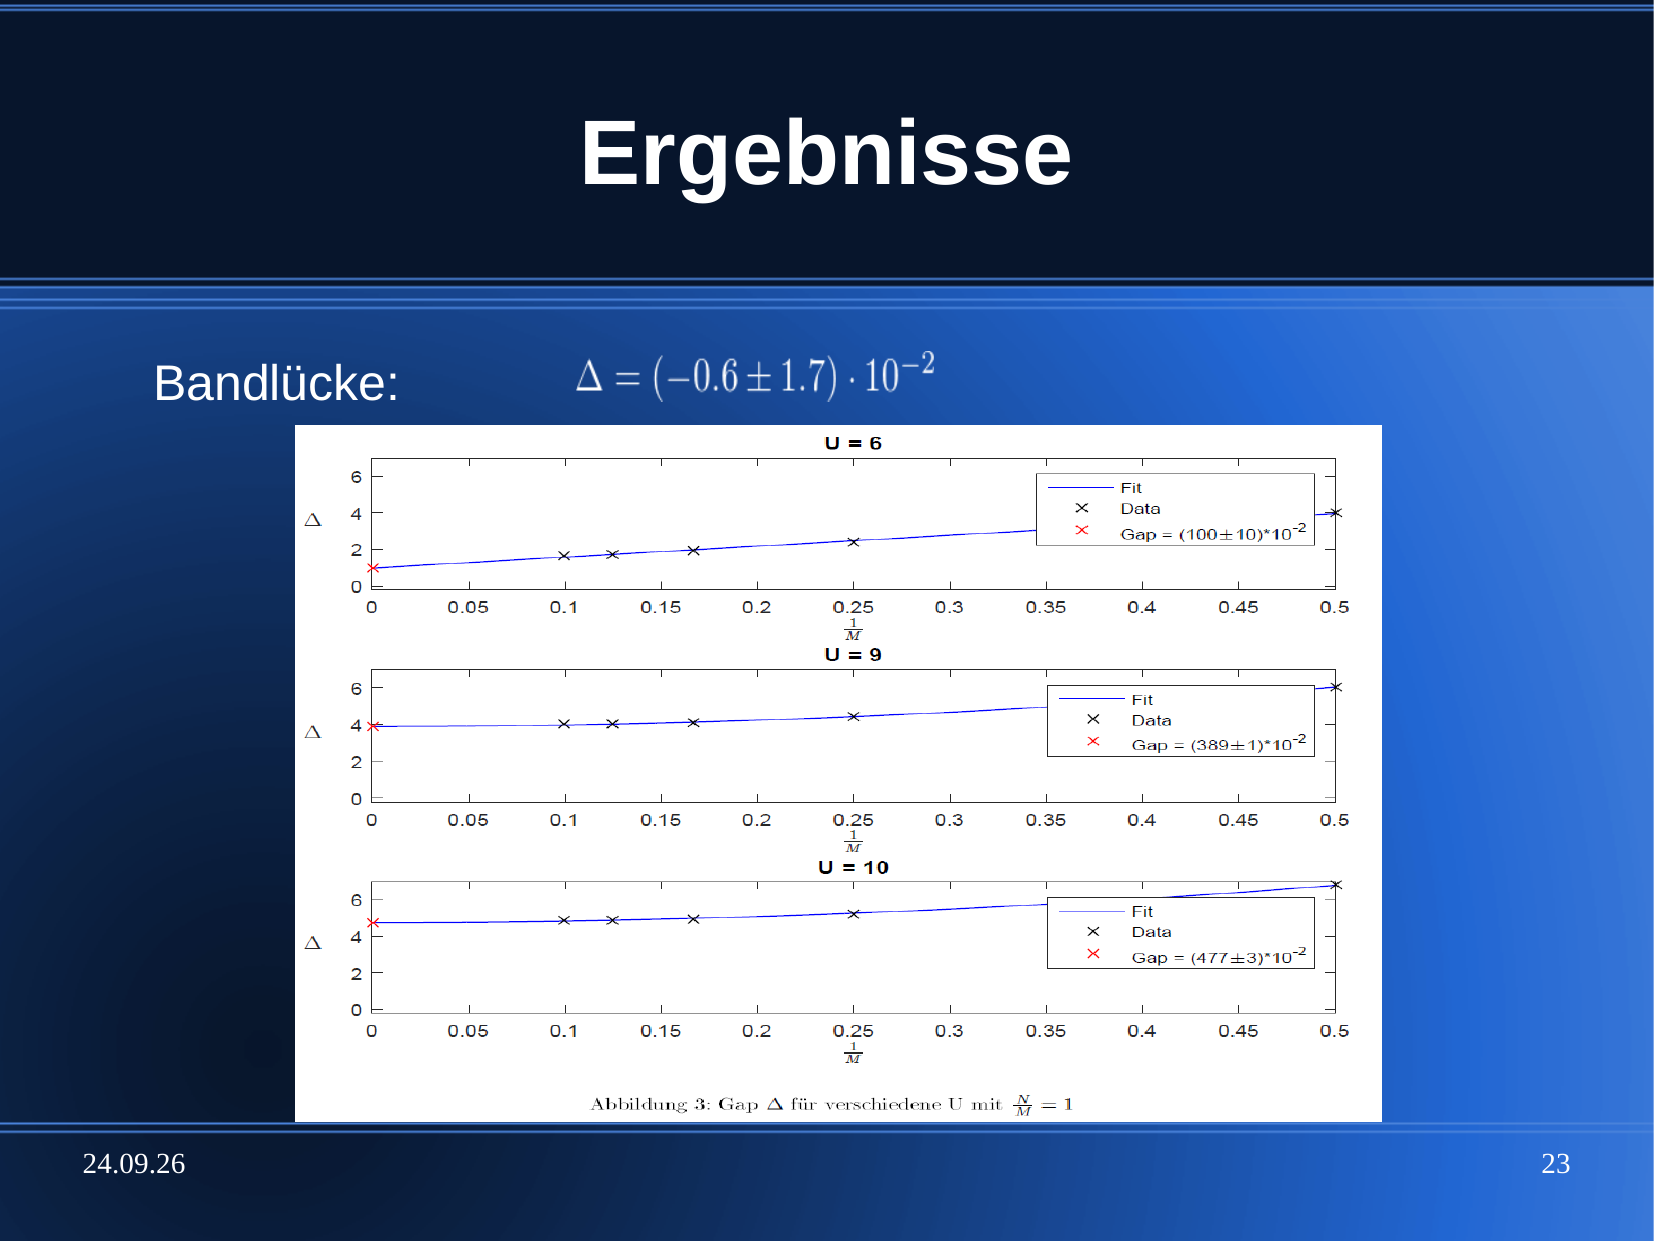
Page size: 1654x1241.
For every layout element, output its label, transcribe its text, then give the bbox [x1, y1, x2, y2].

title Ergebnisse [82, 49, 1571, 257]
list Bandlücke: [82, 355, 1571, 1058]
picture [0, 0, 1654, 1241]
